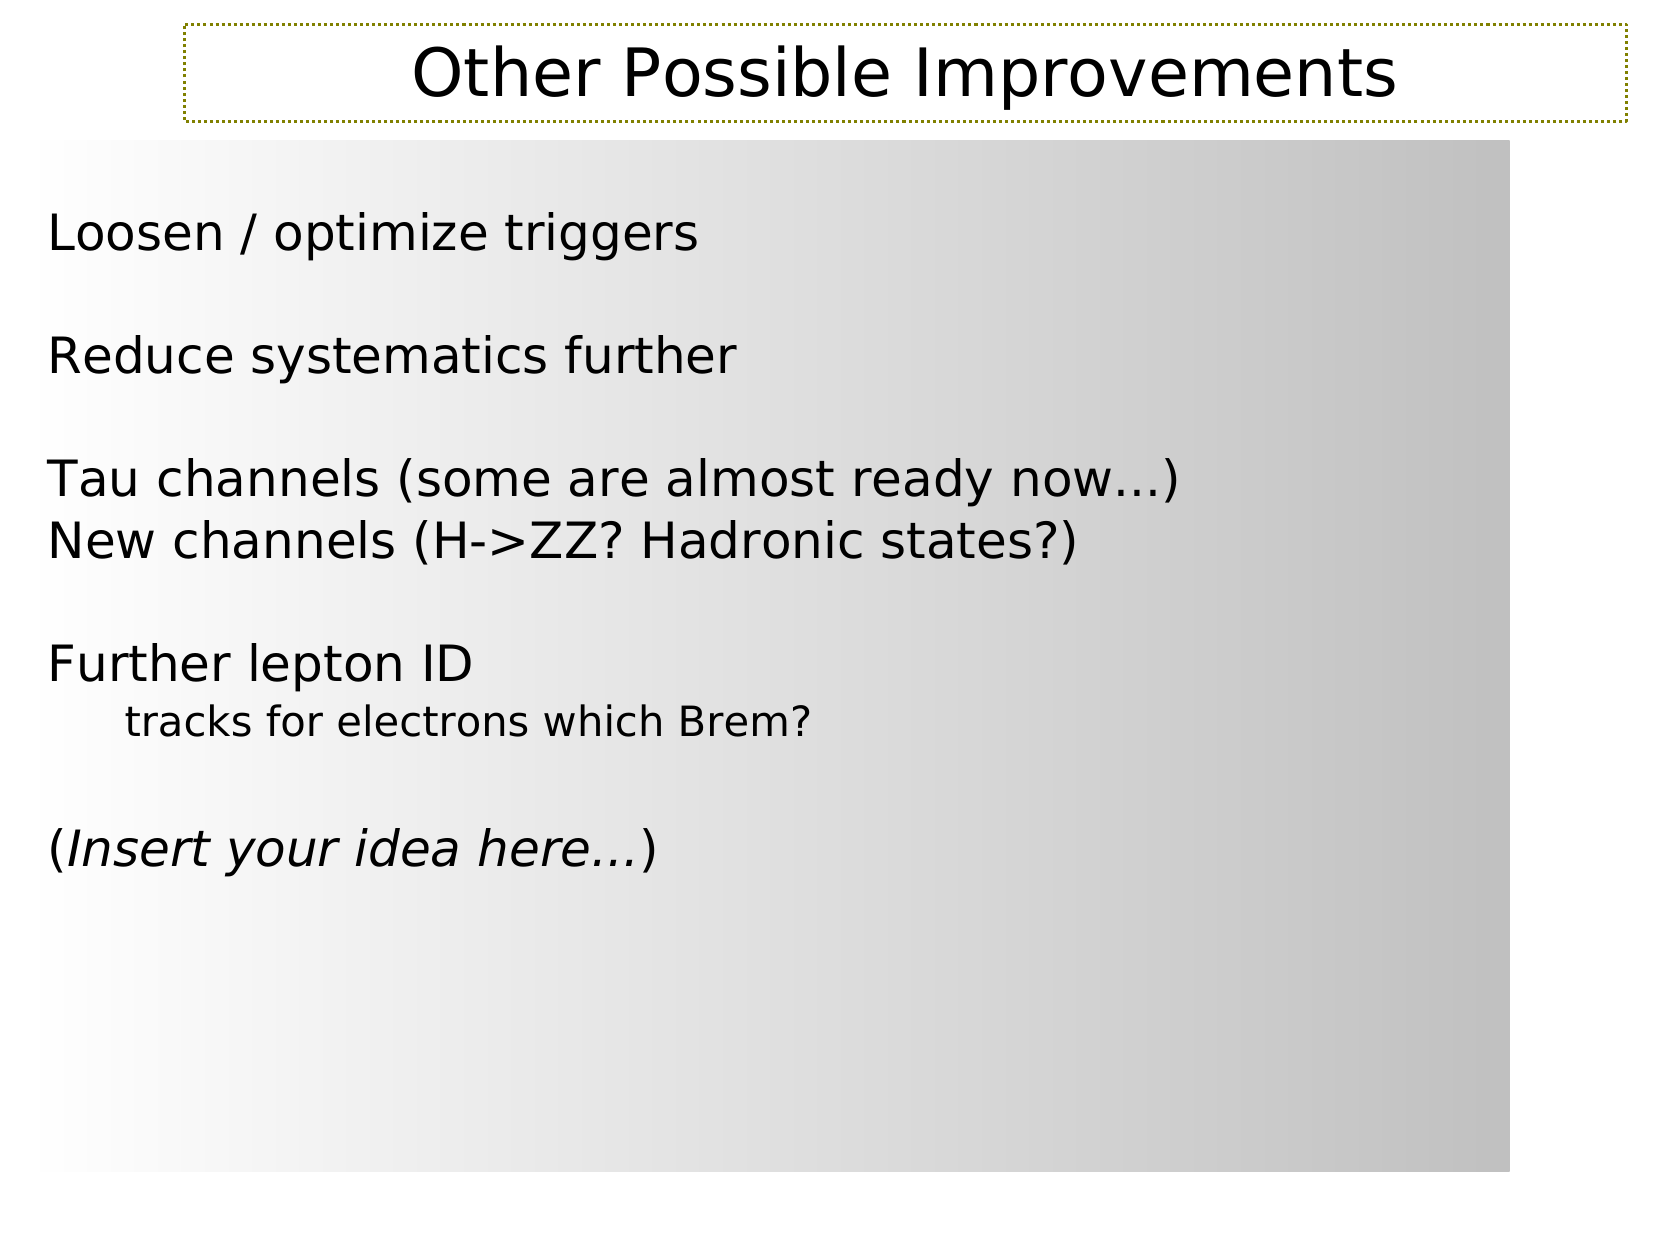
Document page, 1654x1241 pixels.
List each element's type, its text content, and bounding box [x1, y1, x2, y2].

title Other Possible Improvements [184, 24, 1627, 122]
list Loosen / optimize triggers Reduce systematics further Tau channels (some are almost ready now...) New channels (H->ZZ? Hadronic states?) Further lepton ID tracks for electrons which Brem? (Insert your idea here...) [30, 140, 1510, 1172]
